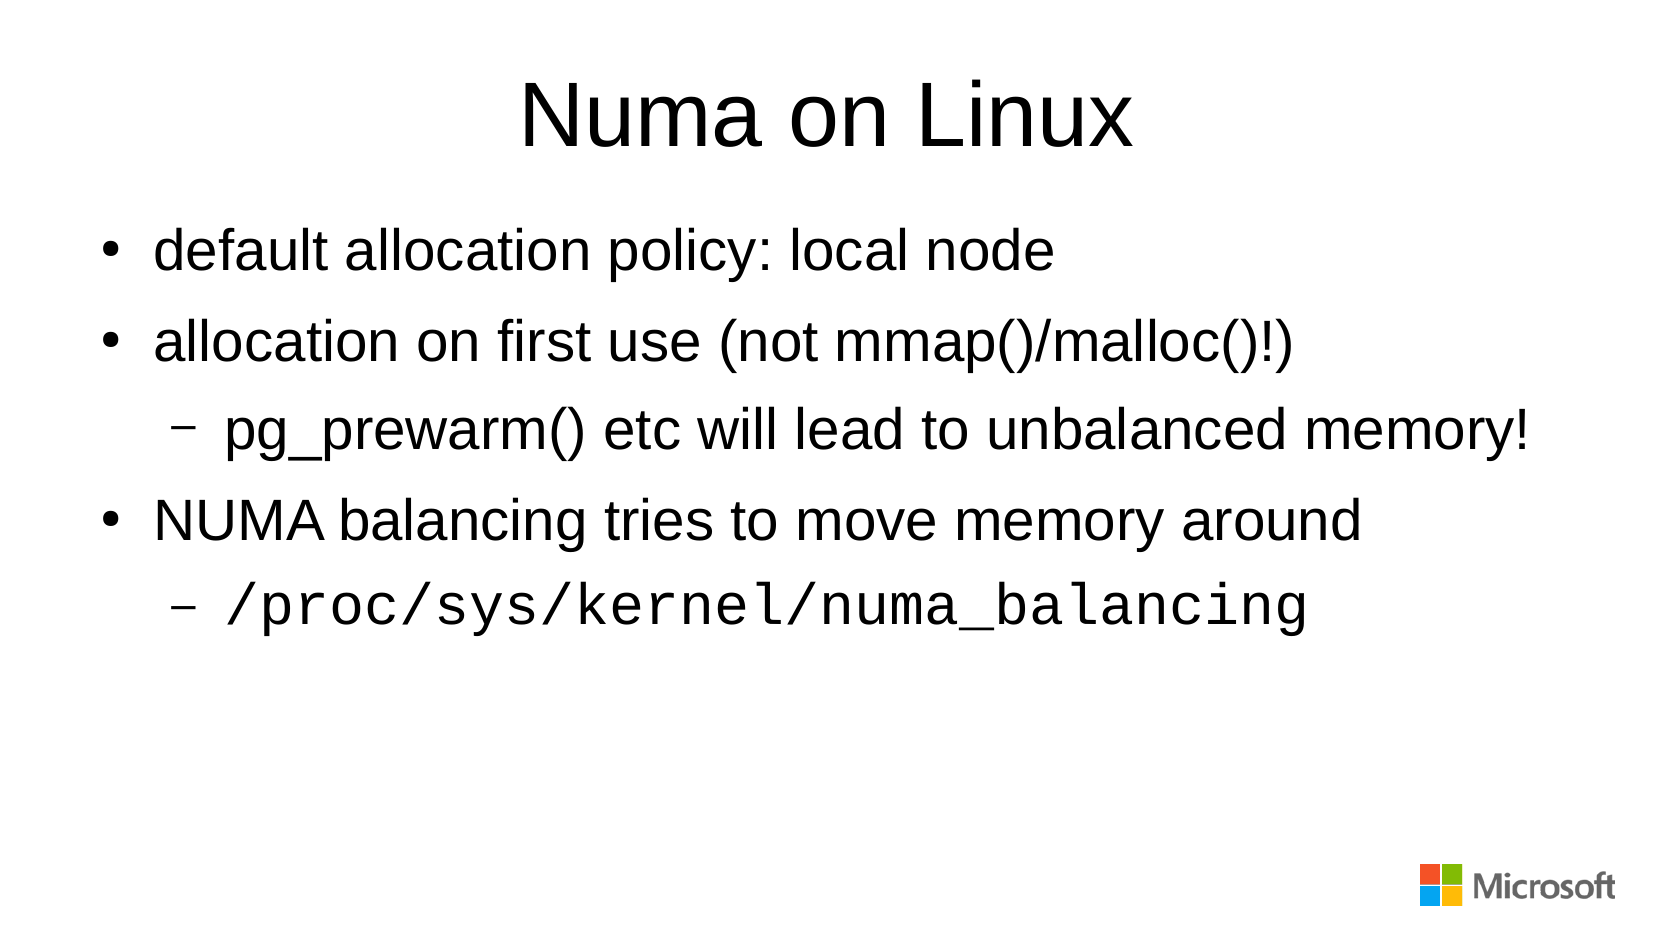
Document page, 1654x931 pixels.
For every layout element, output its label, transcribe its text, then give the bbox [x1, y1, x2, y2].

picture [1420, 864, 1615, 906]
list default allocation policy: local node allocation on first use (not mmap()/malloc()!) pg_prewarm() etc will lead to unbalanced memory! NUMA balancing tries to move memory around /proc/sys/kernel/numa_balancing [82, 217, 1571, 757]
title Numa on Linux [82, 37, 1571, 193]
